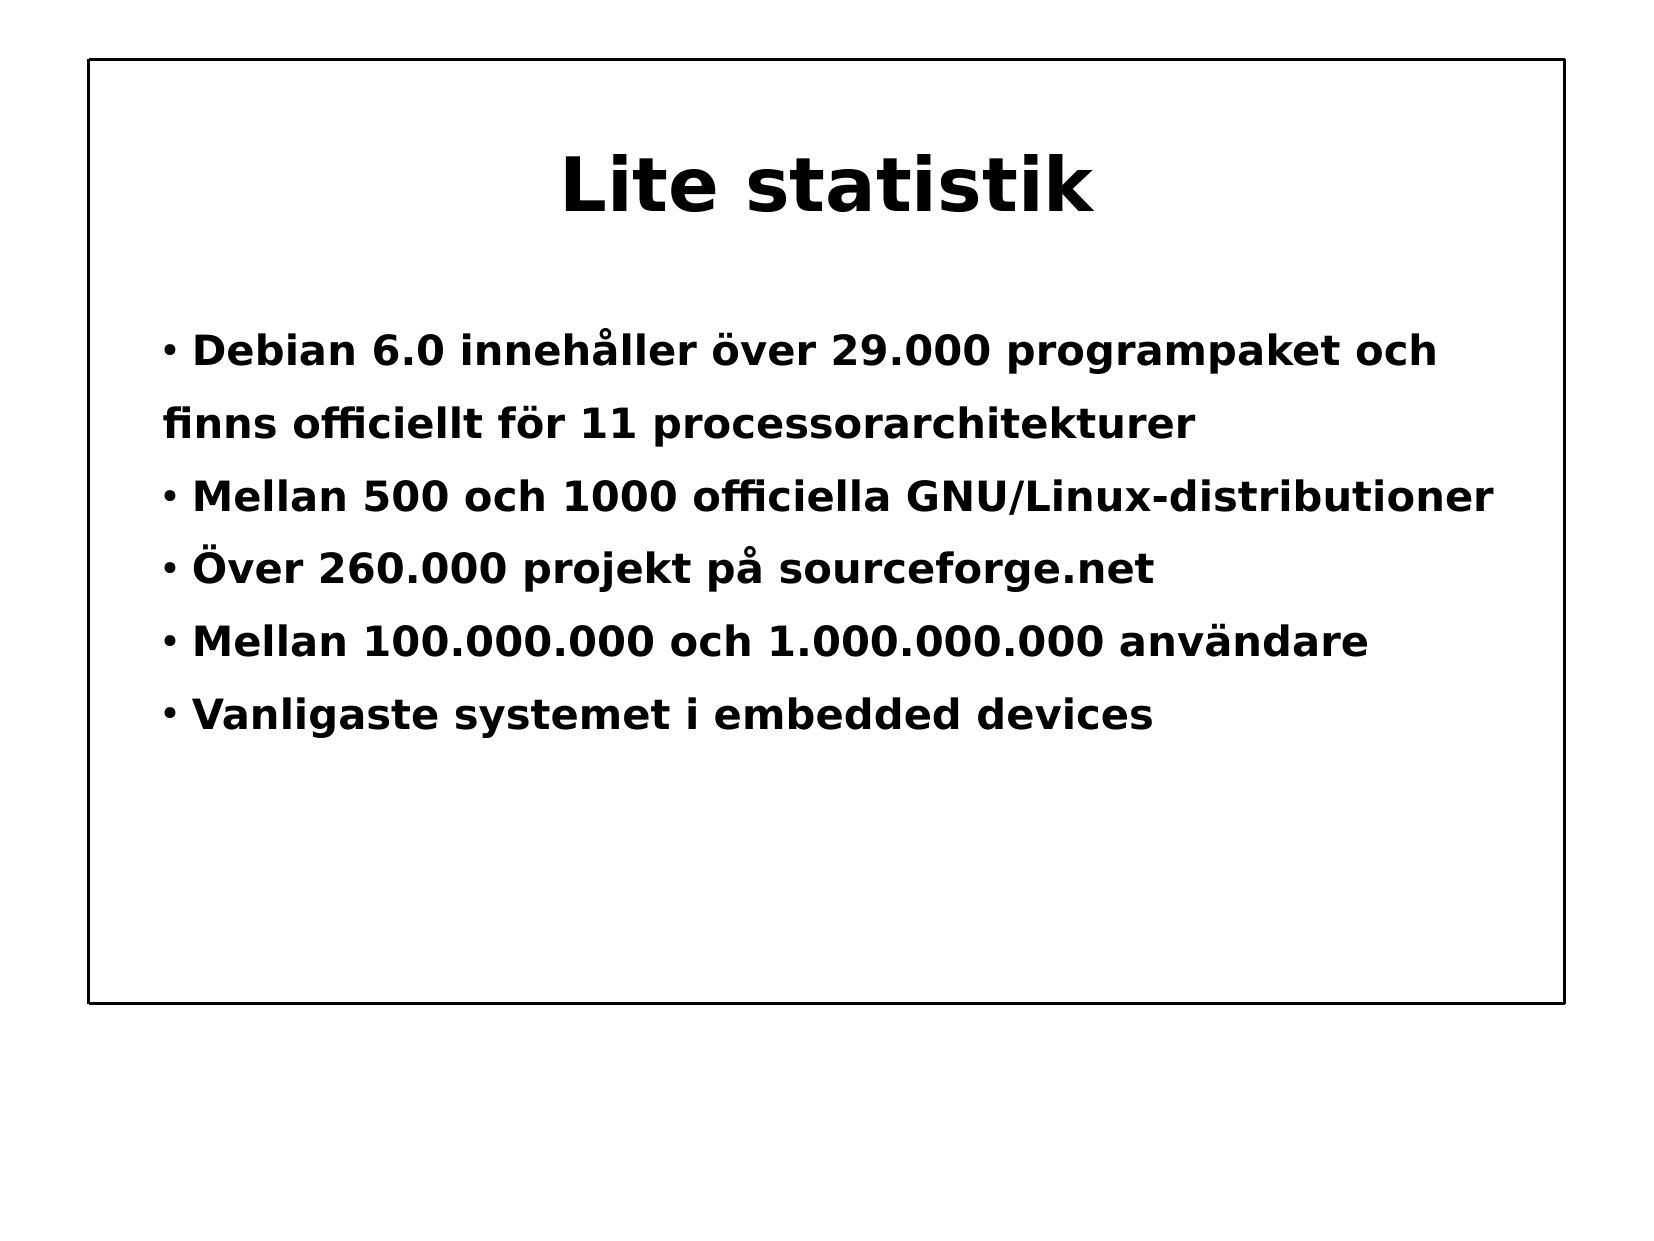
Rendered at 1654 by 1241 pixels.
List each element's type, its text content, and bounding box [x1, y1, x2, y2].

text_box Lite statistik [544, 134, 1109, 237]
text_box [88, 59, 1565, 1004]
text_box Debian 6.0 innehåller över 29.000 programpaket och finns officiellt för 11 processorarchitekturer Mellan 500 och 1000 officiella GNU/Linux-distributioner Över 260.000 projekt på sourceforge.net Mellan 100.000.000 och 1.000.000.000 användare Vanligaste systemet i embedded devices [147, 295, 1536, 723]
